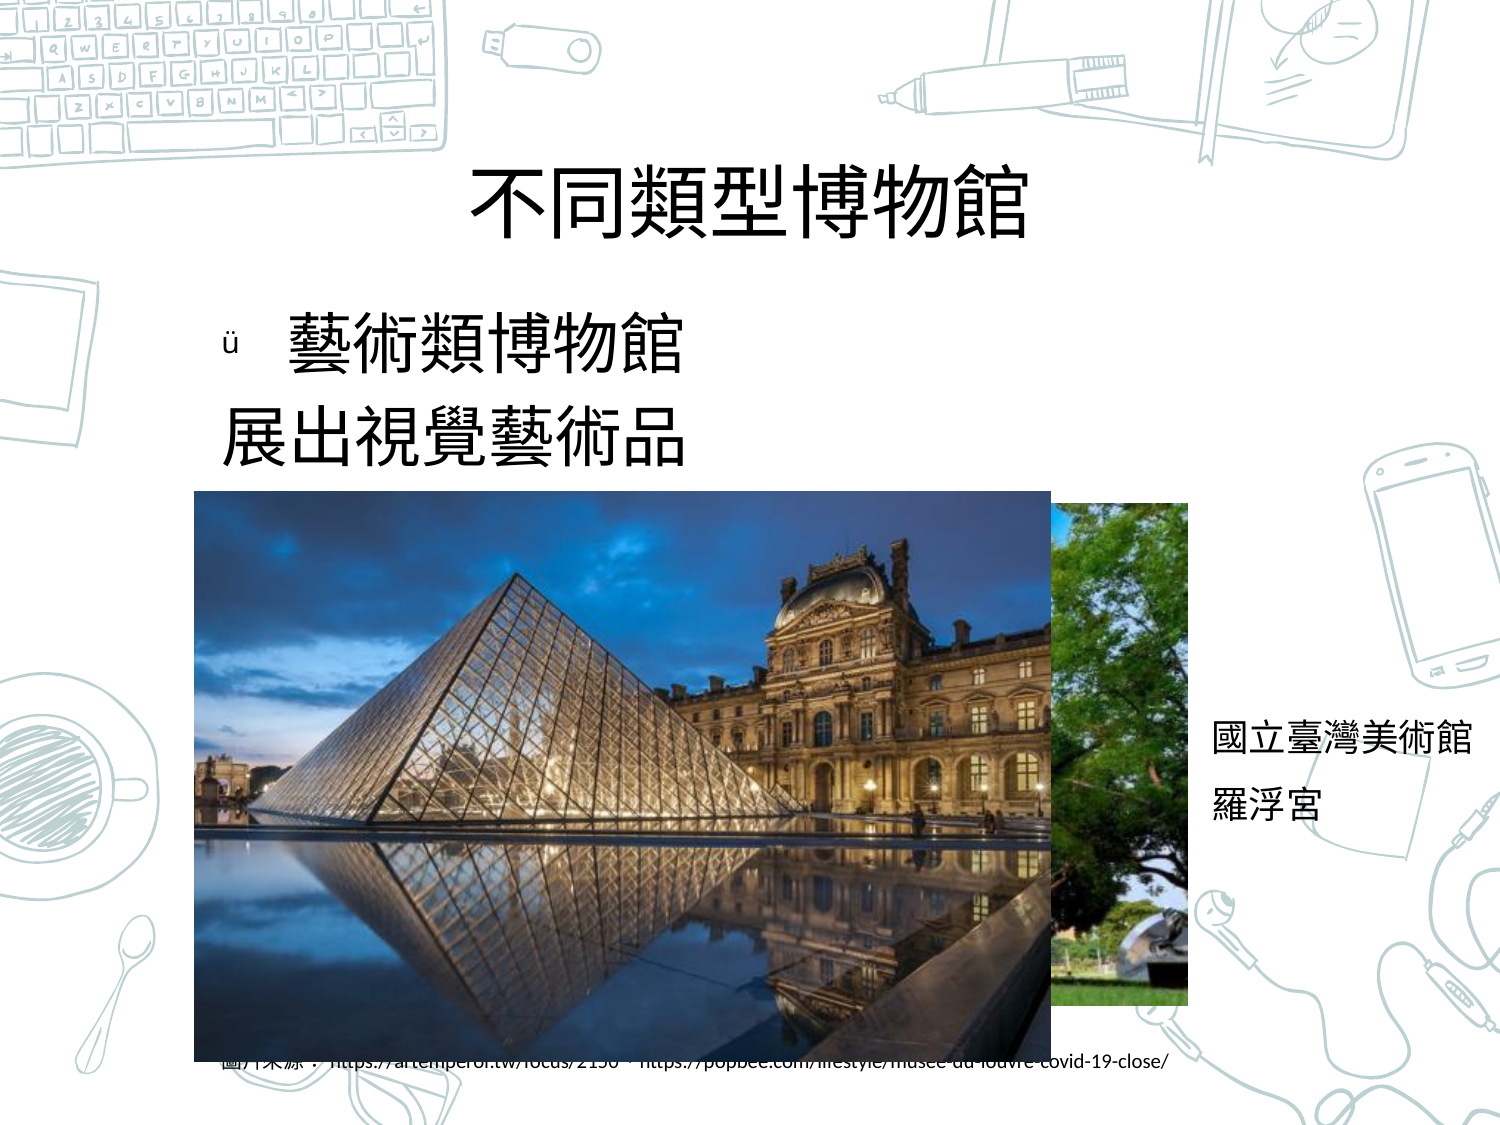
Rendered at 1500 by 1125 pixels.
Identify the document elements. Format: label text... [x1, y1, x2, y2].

title 不同類型博物館 [185, 136, 1315, 264]
text_box 國立臺灣美術館 [1186, 706, 1490, 766]
list 藝術類博物館 展出視覺藝術品 圖片來源： https://artemperor.tw/focus/2150、 https://popbee.com/lifestyle/musee-du-louvre-covid-19-close/ [185, 287, 1353, 1125]
picture [194, 491, 1188, 1062]
text_box 羅浮宮 [1186, 773, 1490, 833]
